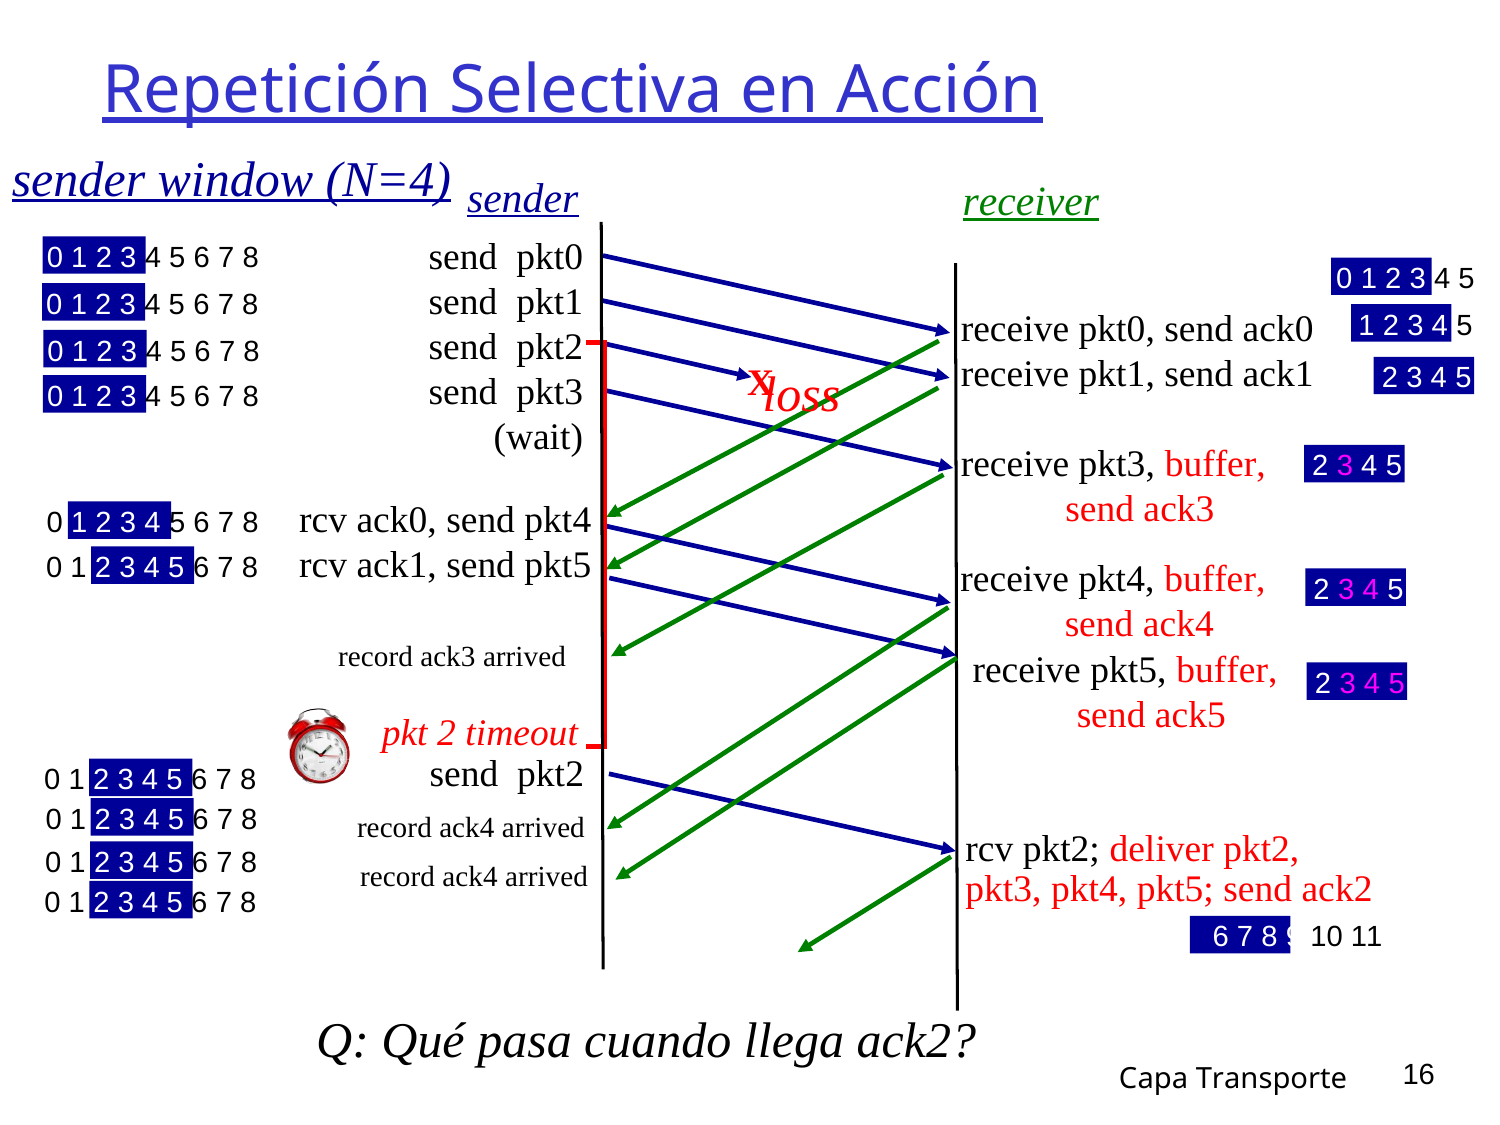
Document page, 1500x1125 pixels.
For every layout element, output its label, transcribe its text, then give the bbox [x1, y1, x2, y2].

text_box 0 1 2 3 4 5 6 7 8 [31, 540, 282, 592]
text_box 0 1 2 3 4 5 6 7 8 [31, 277, 282, 328]
picture [280, 705, 353, 785]
text_box 0 1 2 3 4 5 6 7 8 [29, 875, 280, 926]
text_box 0 1 2 3 4 5 [1251, 656, 1420, 707]
text_box 0 1 2 3 4 5 6 7 8 [31, 495, 283, 547]
text_box X [732, 350, 789, 411]
text_box receive pkt5, buffer, send ack5 [957, 637, 1303, 743]
text_box sender [452, 163, 594, 229]
text_box loss [747, 353, 856, 429]
text_box rcv ack0, send pkt4 rcv ack1, send pkt5 [284, 487, 600, 638]
text_box send pkt0 send pkt1 send pkt2 send pkt3 (wait) [413, 224, 598, 465]
text_box 0 1 2 3 4 5 [1321, 251, 1490, 303]
text_box pkt 2 timeout [367, 711, 594, 761]
text_box record ack3 arrived [323, 629, 582, 680]
text_box 0 1 2 3 4 5 6 7 8 [29, 752, 280, 804]
text_box [1189, 915, 1197, 954]
text_box 0 1 2 3 4 5 [1248, 438, 1418, 490]
text_box receive pkt0, send ack0 receive pkt1, send ack1 receive pkt3, buffer, send ack3 [946, 296, 1330, 538]
text_box 0 1 2 3 4 5 6 7 8 [32, 230, 283, 281]
text_box receiver [948, 166, 1115, 232]
text_box 0 1 2 3 4 5 [1319, 298, 1488, 349]
text_box 0 1 2 3 4 5 [1318, 350, 1487, 402]
text_box sender window (N=4) [0, 138, 467, 214]
text_box receive pkt4, buffer, send ack4 [945, 546, 1291, 653]
text_box record ack4 arrived [345, 849, 601, 900]
text_box 0 1 2 3 4 5 6 7 8 [30, 835, 281, 887]
text_box send pkt2 [414, 746, 599, 800]
text_box record ack4 arrived [342, 800, 601, 851]
text_box 0 1 2 3 4 5 6 7 8 [32, 369, 283, 420]
text_box 0 1 2 3 4 5 6 7 8 [30, 792, 281, 835]
title Repetición Selectiva en Acción [87, 15, 1463, 158]
text_box 6 7 8 9 10 11 [1197, 909, 1399, 961]
text_box Q: Qué pasa cuando llega ack2? [301, 1000, 992, 1076]
text_box rcv pkt2; deliver pkt2, pkt3, pkt4, pkt5; send ack2 [950, 821, 1388, 918]
text_box 0 1 2 3 4 5 [1249, 562, 1419, 613]
text_box 0 1 2 3 4 5 6 7 8 [32, 324, 283, 369]
